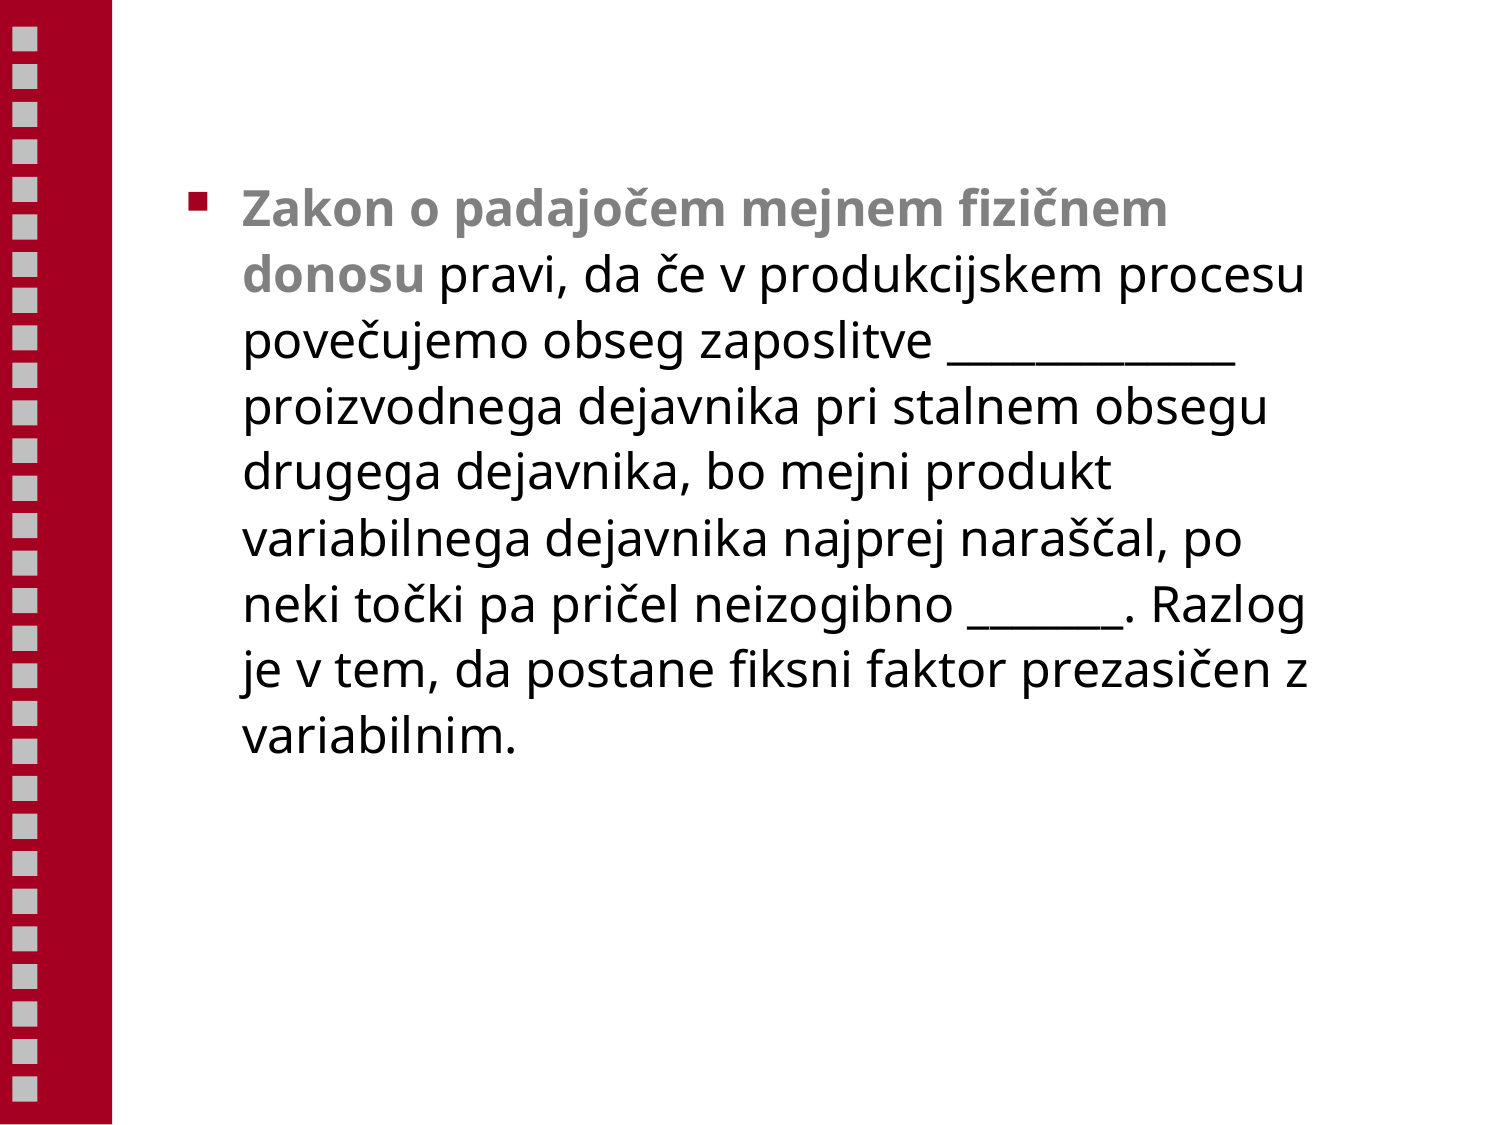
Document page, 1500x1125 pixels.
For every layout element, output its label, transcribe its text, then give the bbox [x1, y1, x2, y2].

list Zakon o padajočem mejnem fizičnem donosu pravi, da če v produkcijskem procesu povečujemo obseg zaposlitve _____________ proizvodnega dejavnika pri stalnem obsegu drugega dejavnika, bo mejni produkt variabilnega dejavnika najprej naraščal, po neki točki pa pričel neizogibno _______. Razlog je v tem, da postane fiksni faktor prezasičen z variabilnim. [171, 90, 1356, 1035]
